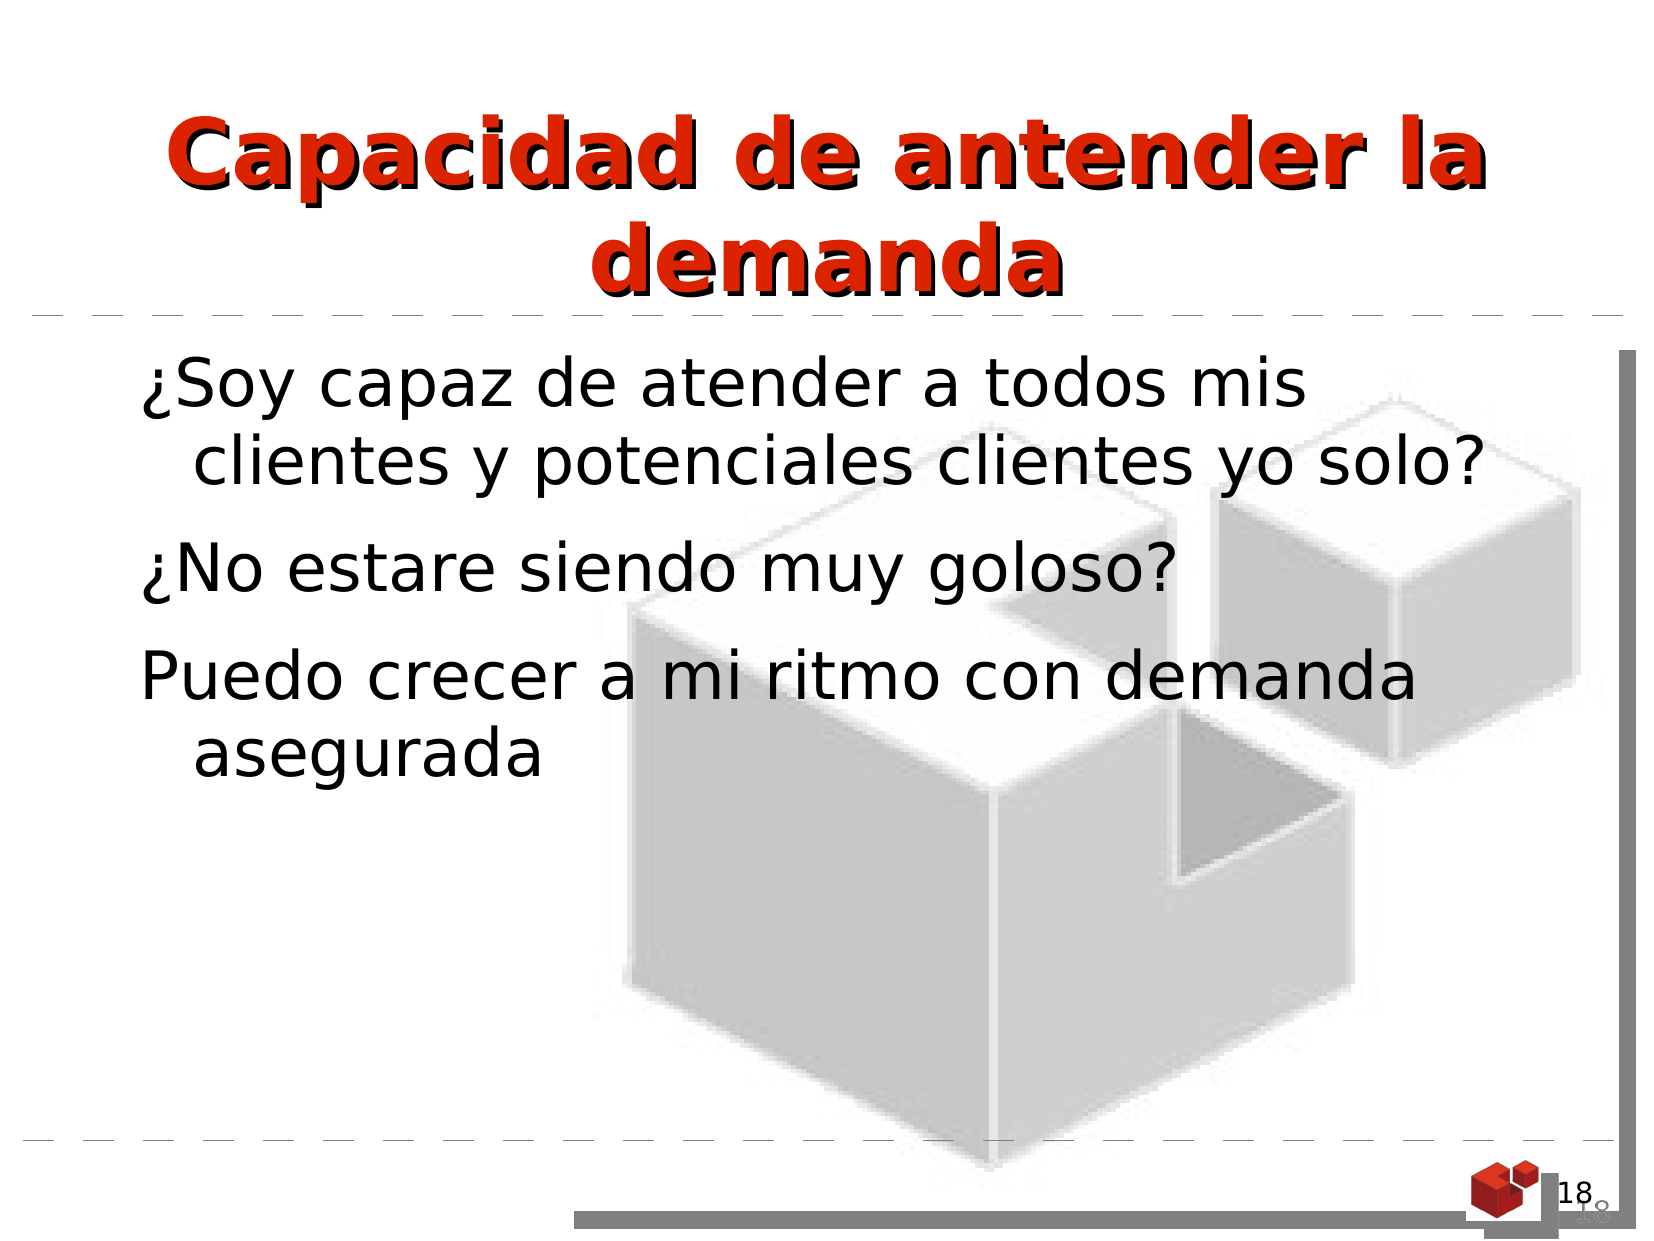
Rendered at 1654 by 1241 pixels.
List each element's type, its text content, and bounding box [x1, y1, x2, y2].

picture [1579, 1193, 1588, 1201]
list ¿Soy capaz de atender a todos mis clientes y potenciales clientes yo solo? ¿No estare siendo muy goloso? Puedo crecer a mi ritmo con demanda asegurada [121, 344, 1534, 1127]
title Capacidad de antender la demanda [121, 99, 1534, 314]
picture [1579, 1184, 1587, 1191]
picture [557, 333, 1619, 1221]
